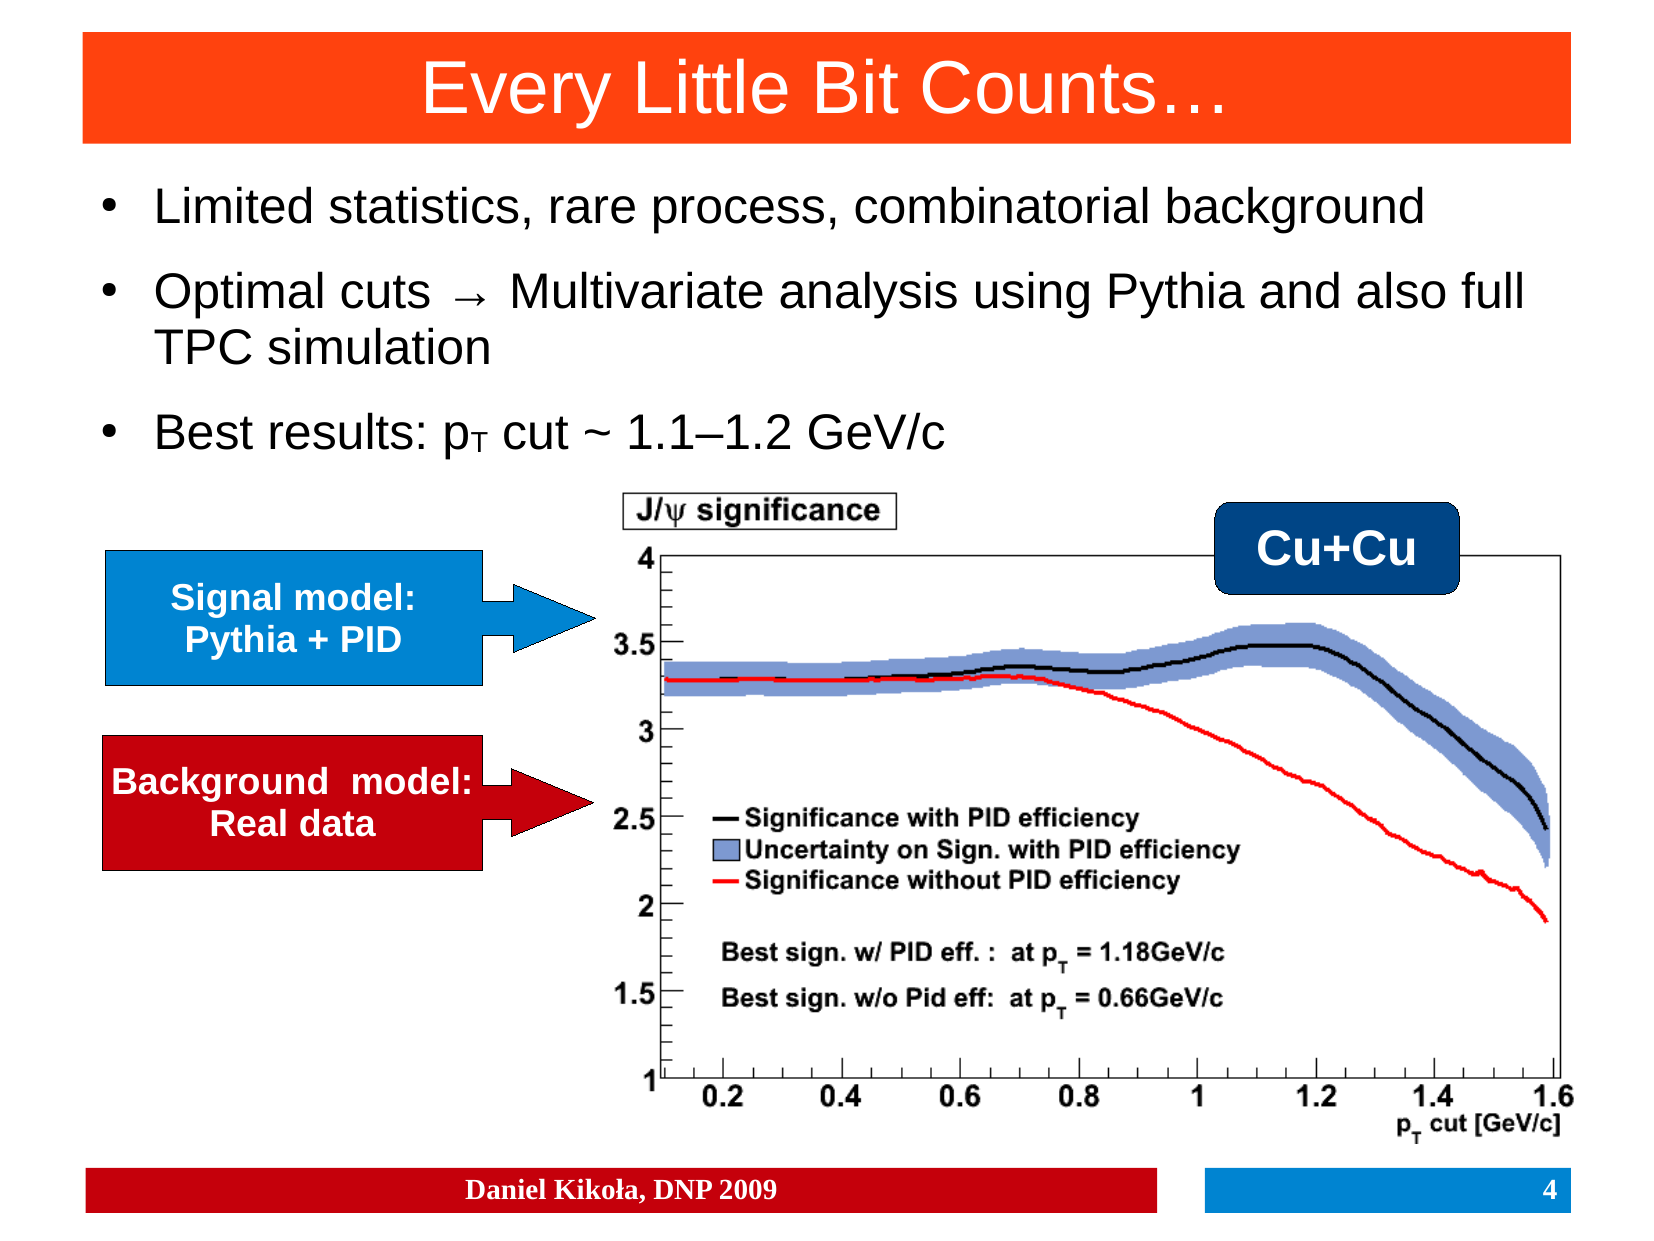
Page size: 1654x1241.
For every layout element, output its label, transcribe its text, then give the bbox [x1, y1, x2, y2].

text_box Cu+Cu [1214, 502, 1460, 595]
text_box Signal model: Pythia + PID [105, 550, 596, 686]
text_box Background model: Real data [102, 735, 594, 871]
picture [613, 490, 1578, 1144]
list Limited statistics, rare process, combinatorial background Optimal cuts → Multivariate analysis using Pythia and also full TPC simulation Best results: pT cut ~ 1.1–1.2 GeV/c [82, 177, 1571, 1109]
title Every Little Bit Counts… [82, 32, 1571, 144]
